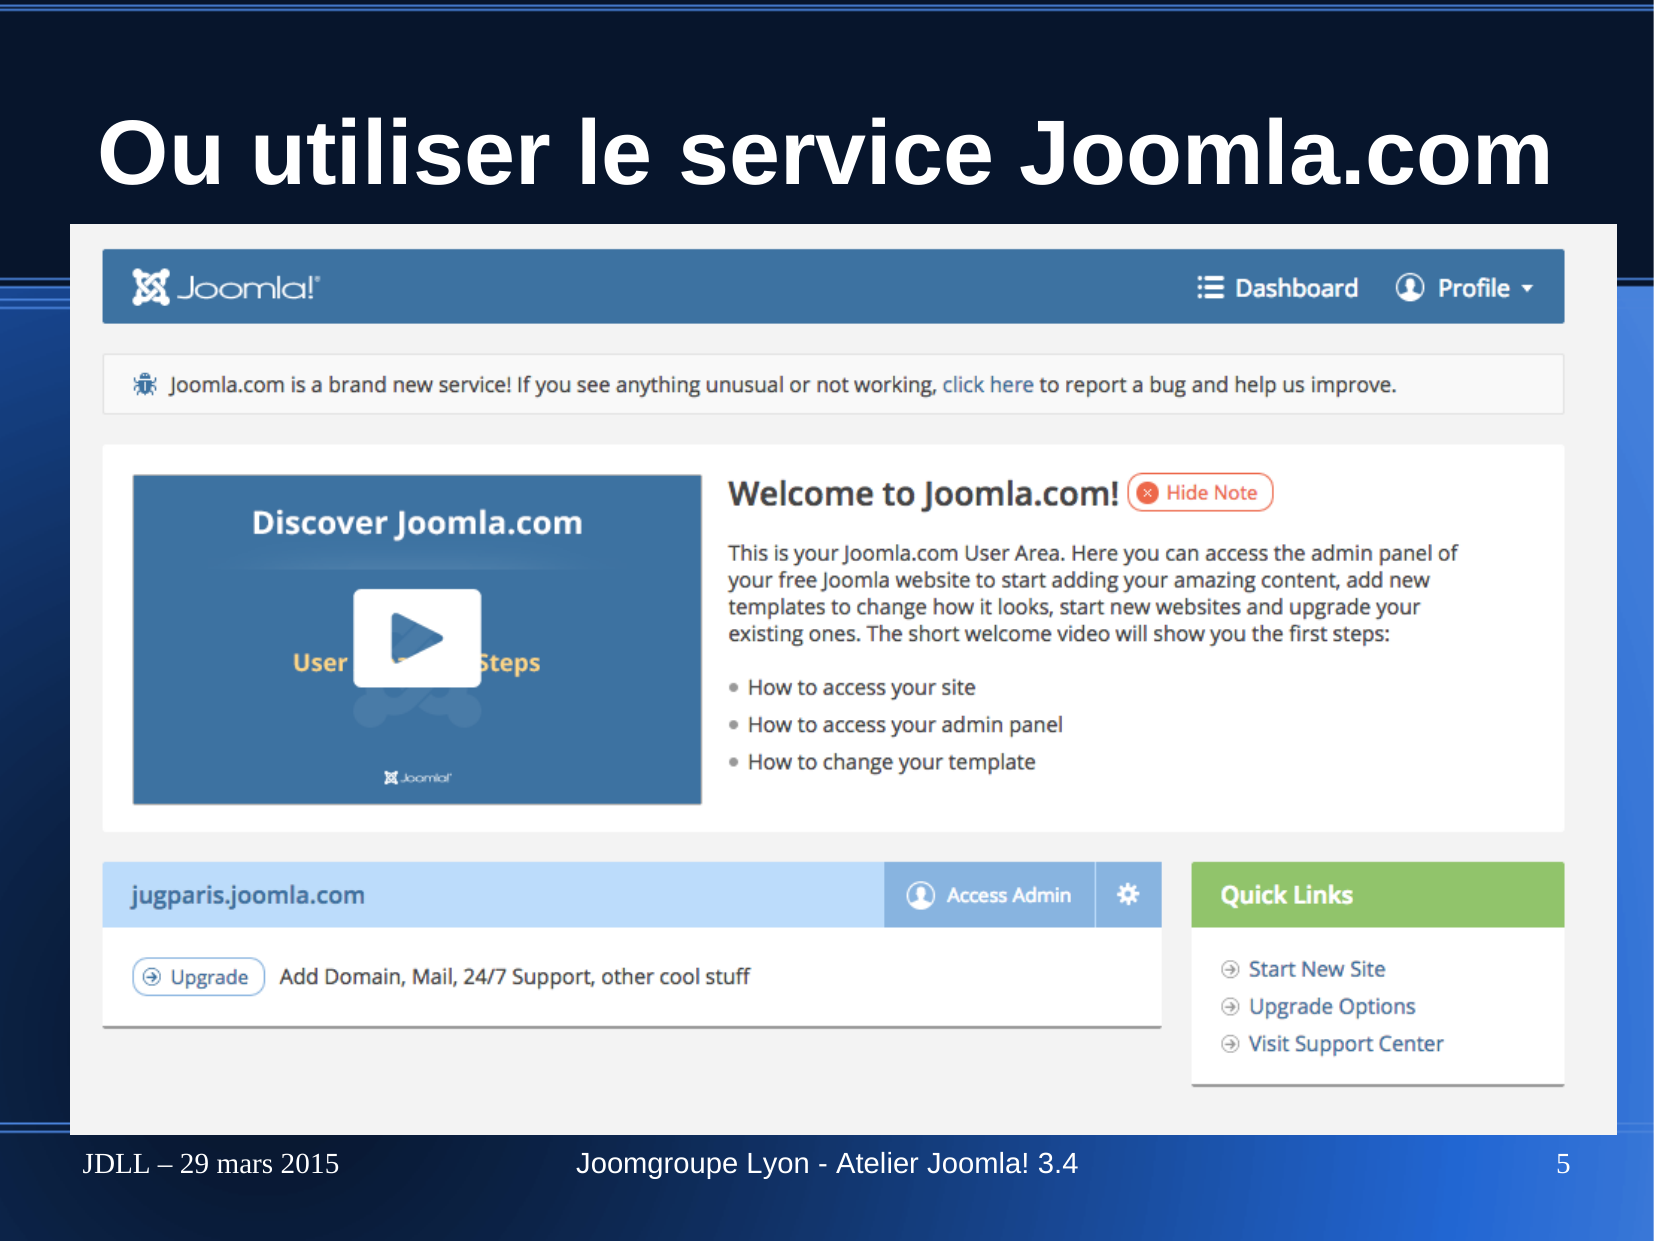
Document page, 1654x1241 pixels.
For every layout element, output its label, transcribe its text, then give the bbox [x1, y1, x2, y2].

title Ou utiliser le service Joomla.com [82, 49, 1571, 224]
picture [0, 0, 1654, 1241]
